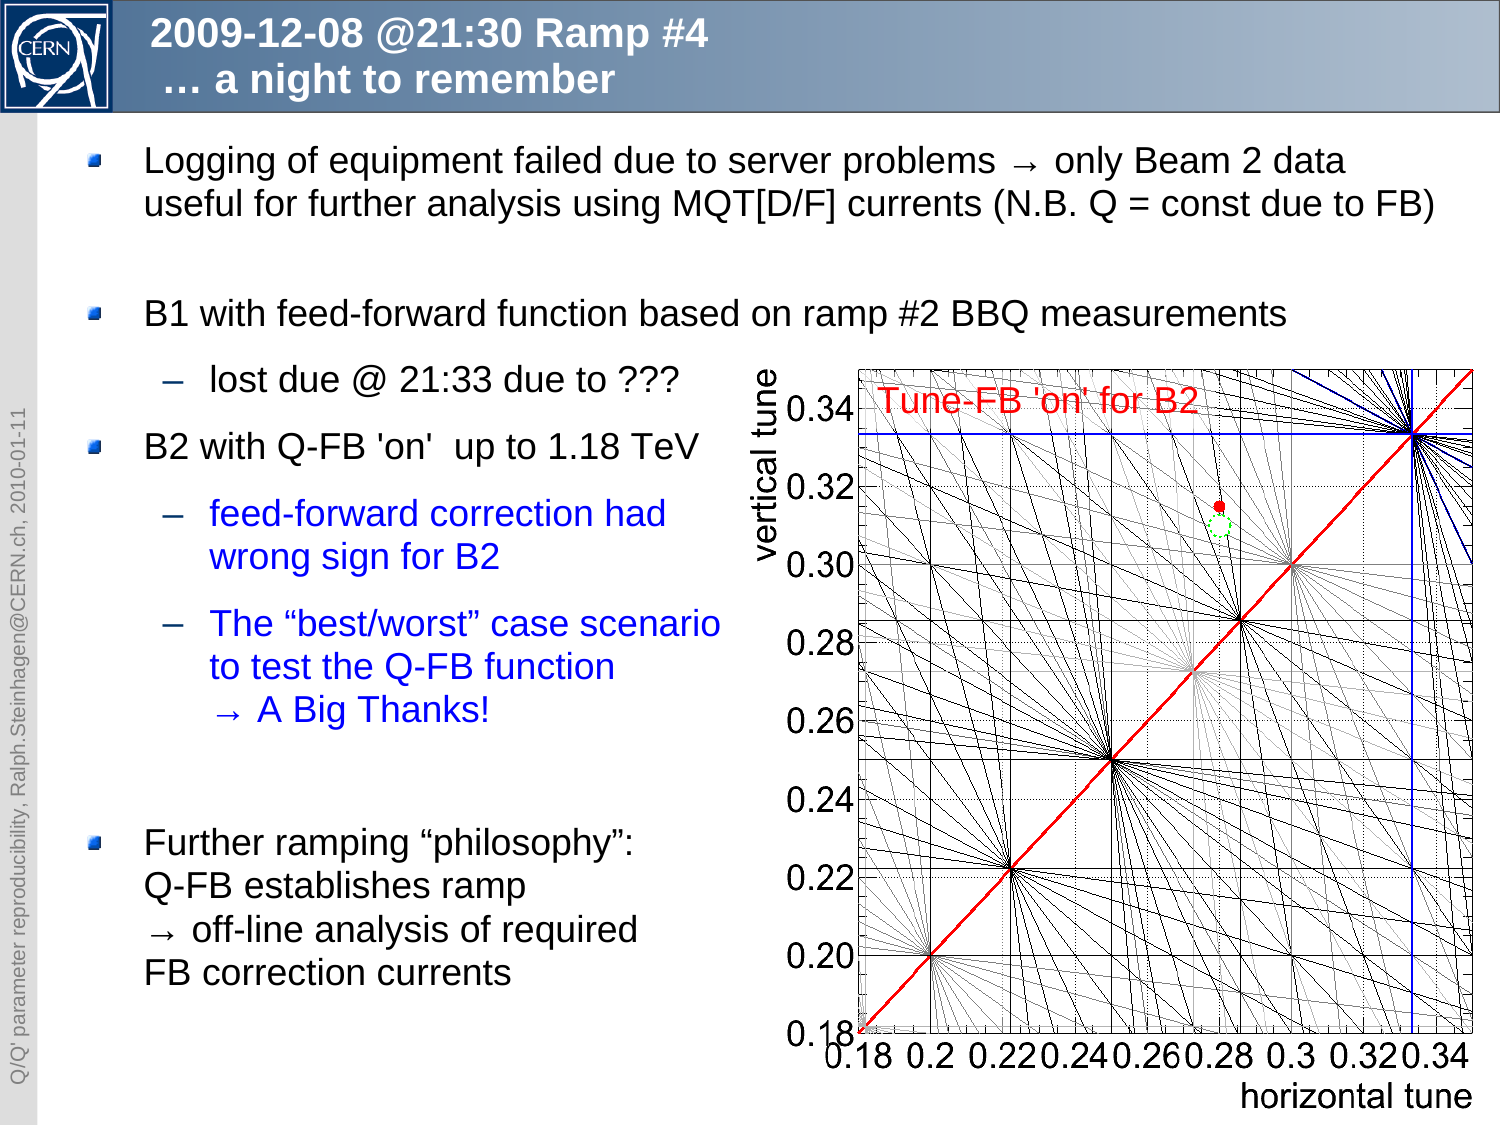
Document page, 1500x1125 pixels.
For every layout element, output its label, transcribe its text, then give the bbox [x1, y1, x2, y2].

picture [740, 354, 1493, 1125]
title 2009-12-08 @21:30 Ramp #4 … a night to remember [150, 7, 1201, 106]
text_box Tune-FB 'on' for B2 [862, 371, 1215, 429]
list Logging of equipment failed due to server problems → only Beam 2 data useful for further analysis using MQT[D/F] currents (N.B. Q = const due to FB) B1 with feed-forward function based on ramp #2 BBQ measurements lost due @ 21:33 due to ??? B2 with Q-FB 'on' up to 1.18 TeV feed-forward correction had wrong sign for B2 The “best/worst” case scenario to test the Q-FB function → A Big Thanks! Further ramping “philosophy”: Q-FB establishes ramp → off-line analysis of required FB correction currents [87, 137, 1438, 1016]
picture [0, 0, 113, 113]
